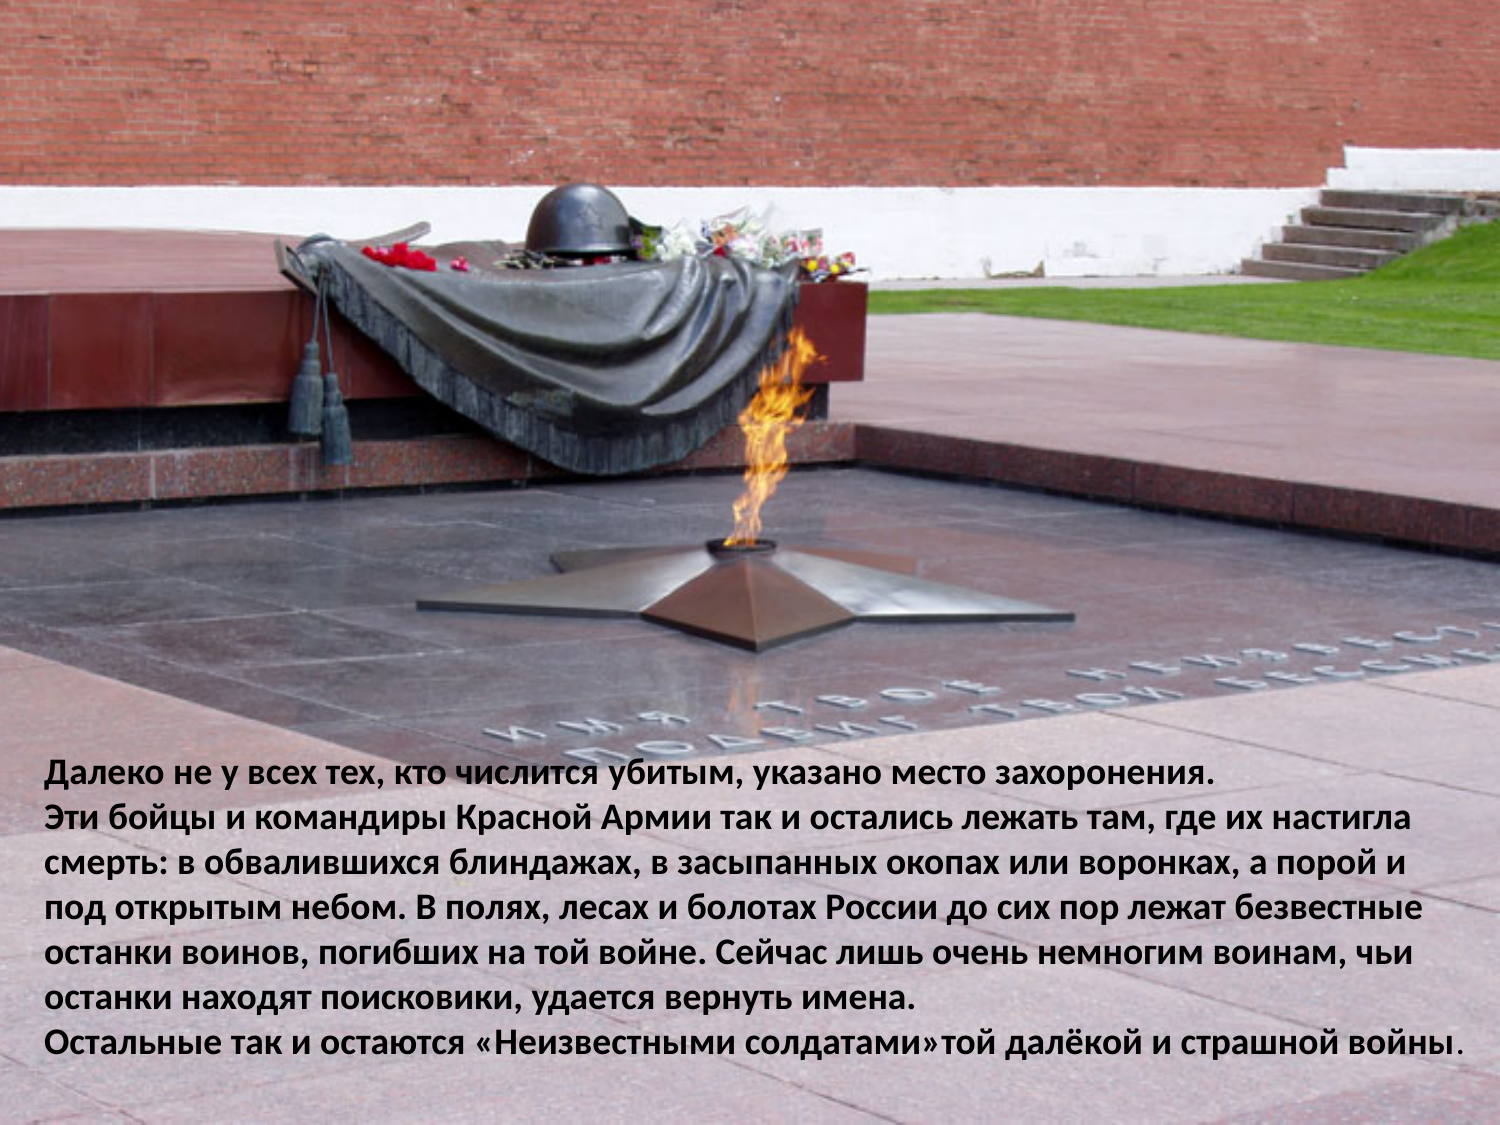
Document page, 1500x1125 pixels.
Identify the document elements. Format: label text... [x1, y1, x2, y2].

text_box Далеко не у всех тех, кто числится убитым, указано место захоронения. Эти бойцы и командиры Красной Армии так и остались лежать там, где их настигла смерть: в обвалившихся блиндажах, в засыпанных окопах или воронках, а порой и под открытым небом. В полях, лесах и болотах России до сих пор лежат безвестные останки воинов, погибших на той войне. Сейчас лишь очень немногим воинам, чьи останки находят поисковики, удается вернуть имена. Остальные так и остаются «Неизвестными солдатами»той далёкой и страшной войны. [29, 739, 1483, 1070]
picture [0, 0, 1500, 1125]
